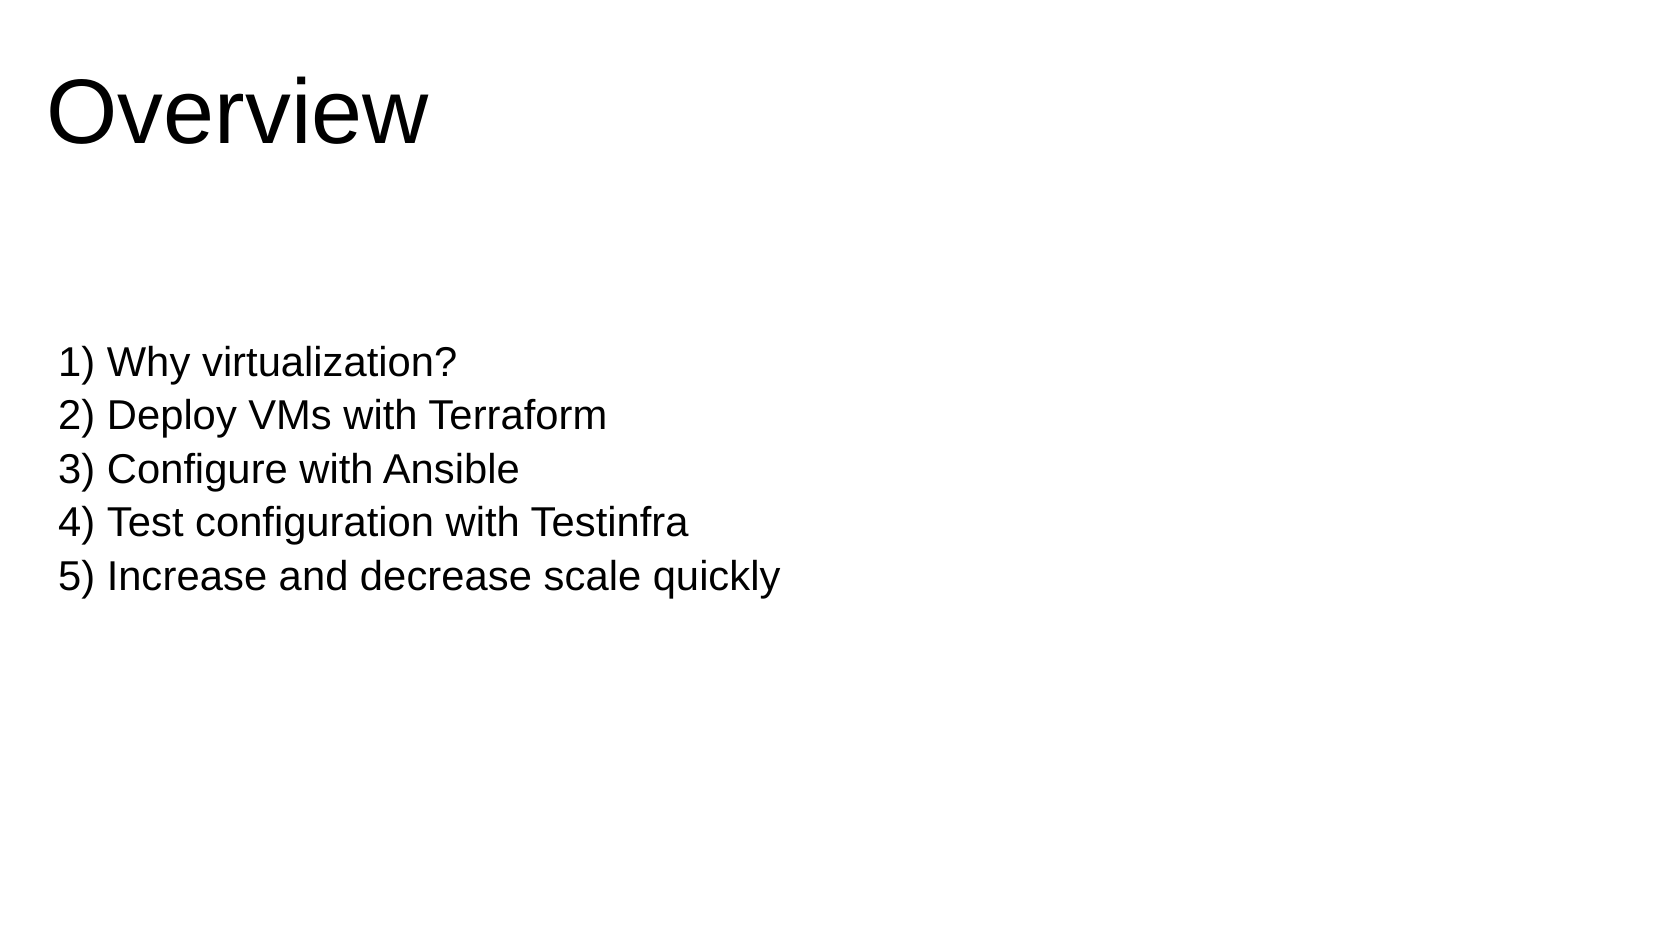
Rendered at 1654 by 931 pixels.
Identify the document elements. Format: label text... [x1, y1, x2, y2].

subtitle Why virtualization? Deploy VMs with Terraform Configure with Ansible Test configuration with Testinfra Increase and decrease scale quickly [58, 221, 1596, 709]
title Overview [0, 34, 476, 190]
